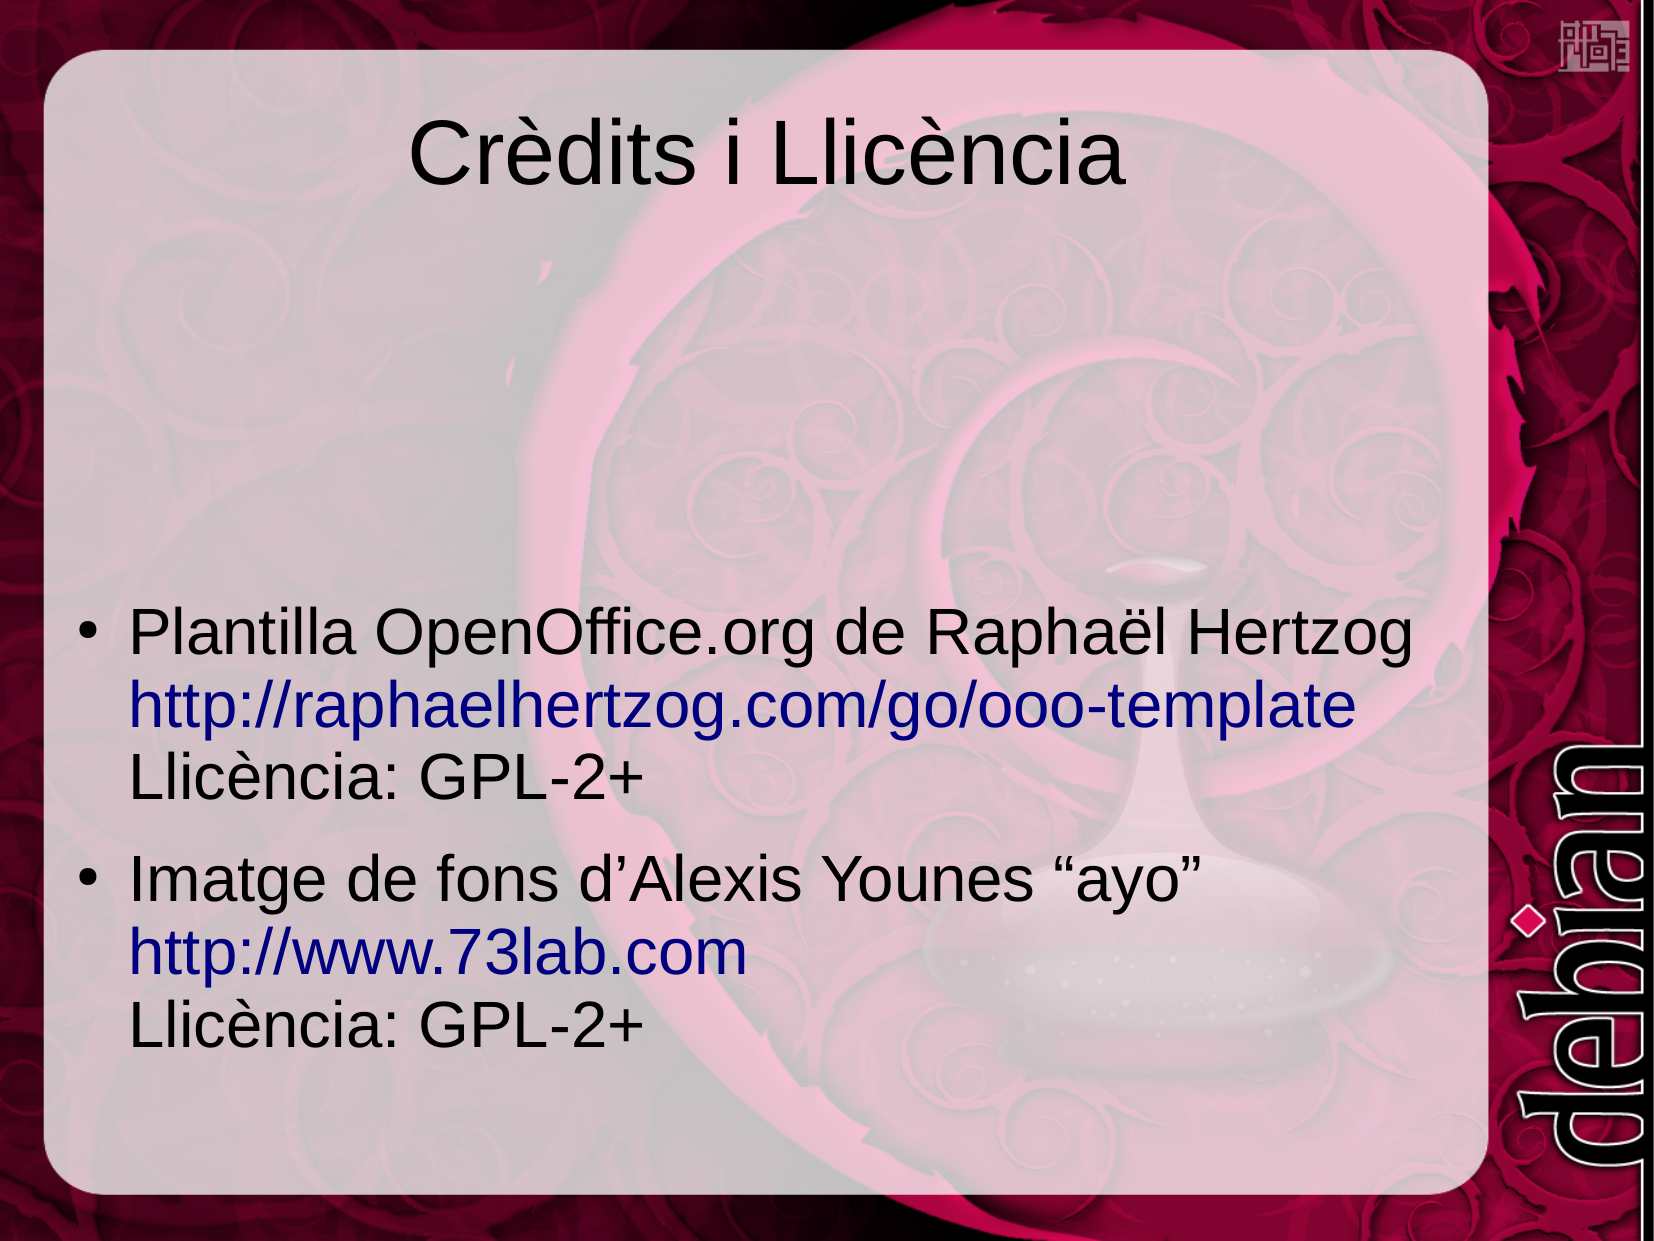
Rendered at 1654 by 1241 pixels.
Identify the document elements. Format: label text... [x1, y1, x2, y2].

list Plantilla OpenOffice.org de Raphaël Hertzog http://raphaelhertzog.com/go/ooo-template Llicència: GPL-2+ Imatge de fons d’Alexis Younes “ayo” http://www.73lab.com Llicència: GPL-2+ [59, 290, 1477, 1063]
title Crèdits i Llicència [59, 49, 1477, 257]
picture [0, 0, 1654, 1241]
